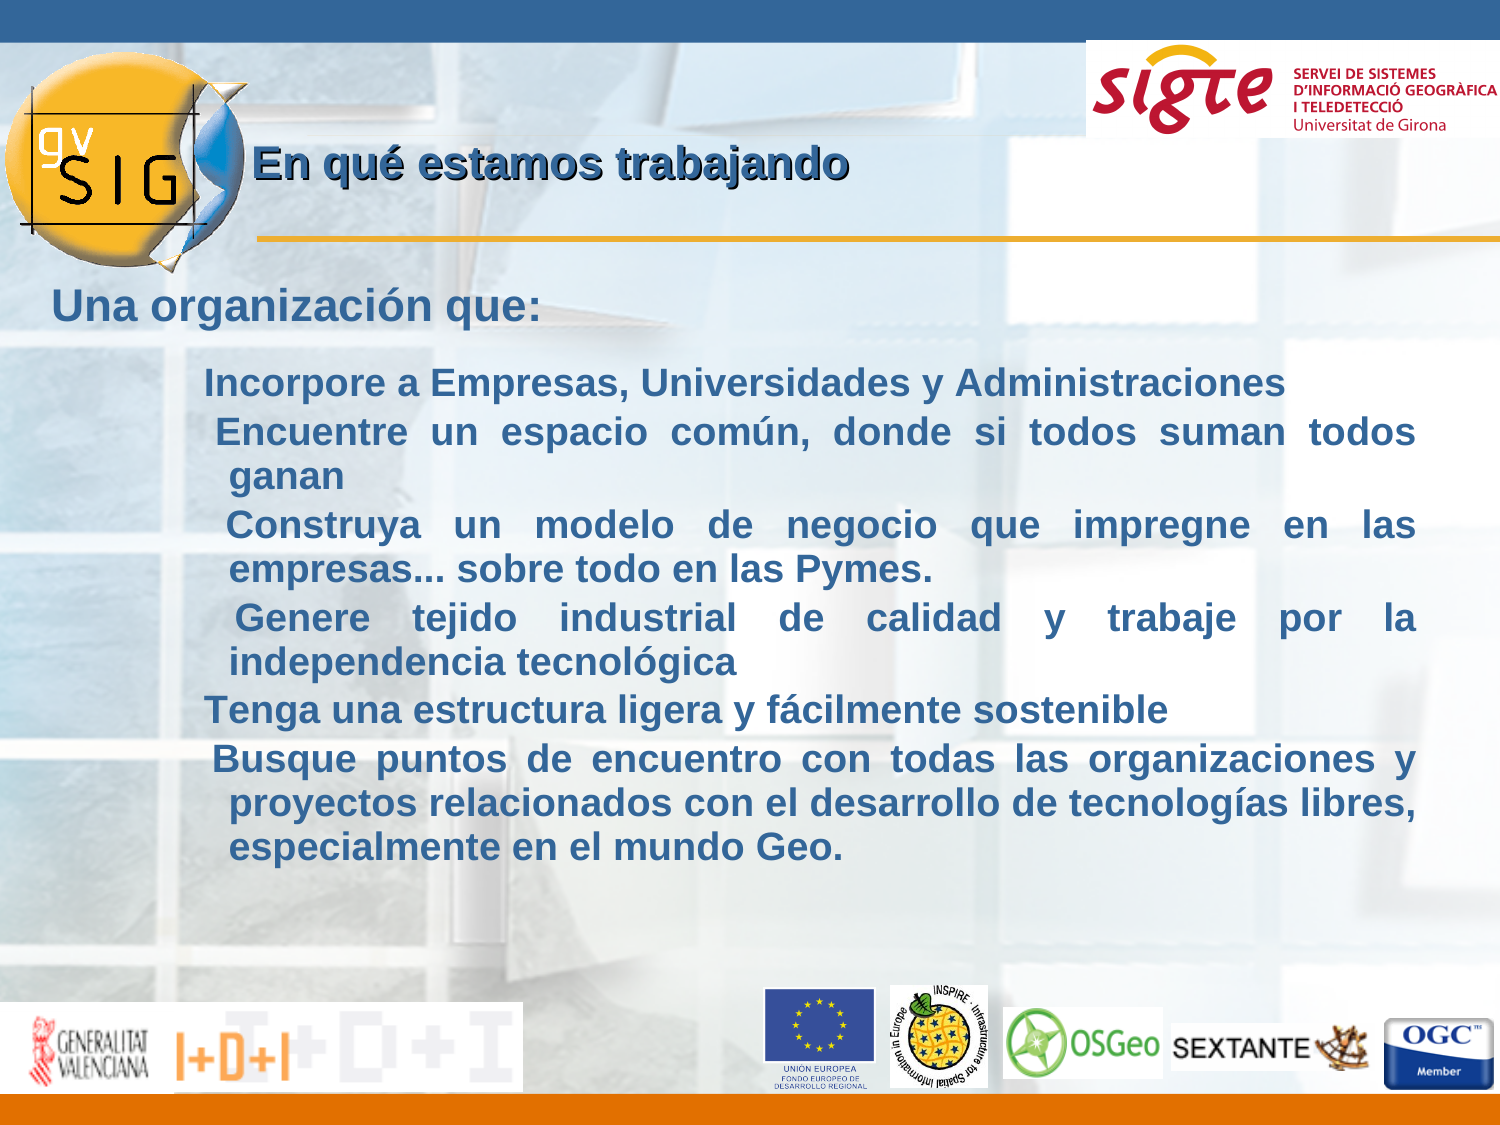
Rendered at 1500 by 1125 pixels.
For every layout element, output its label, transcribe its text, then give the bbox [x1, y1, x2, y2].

list Una organización que: Incorpore a Empresas, Universidades y Administraciones Encuentre un espacio común, donde si todos suman todos ganan Construya un modelo de negocio que impregne en las empresas... sobre todo en las Pymes. Genere tejido industrial de calidad y trabaje por la independencia tecnológica Tenga una estructura ligera y fácilmente sostenible Busque puntos de encuentro con todas las organizaciones y proyectos relacionados con el desarrollo de tecnologías libres, especialmente en el mundo Geo. [51, 280, 1419, 1045]
picture [1003, 1045, 1163, 1079]
picture [1384, 1018, 1494, 1090]
picture [890, 1045, 988, 1088]
text_box En qué estamos trabajando [236, 131, 1500, 199]
picture [1086, 40, 1500, 131]
picture [763, 1045, 876, 1089]
picture [0, 1002, 523, 1094]
picture [0, 49, 250, 276]
picture [1171, 1045, 1375, 1071]
